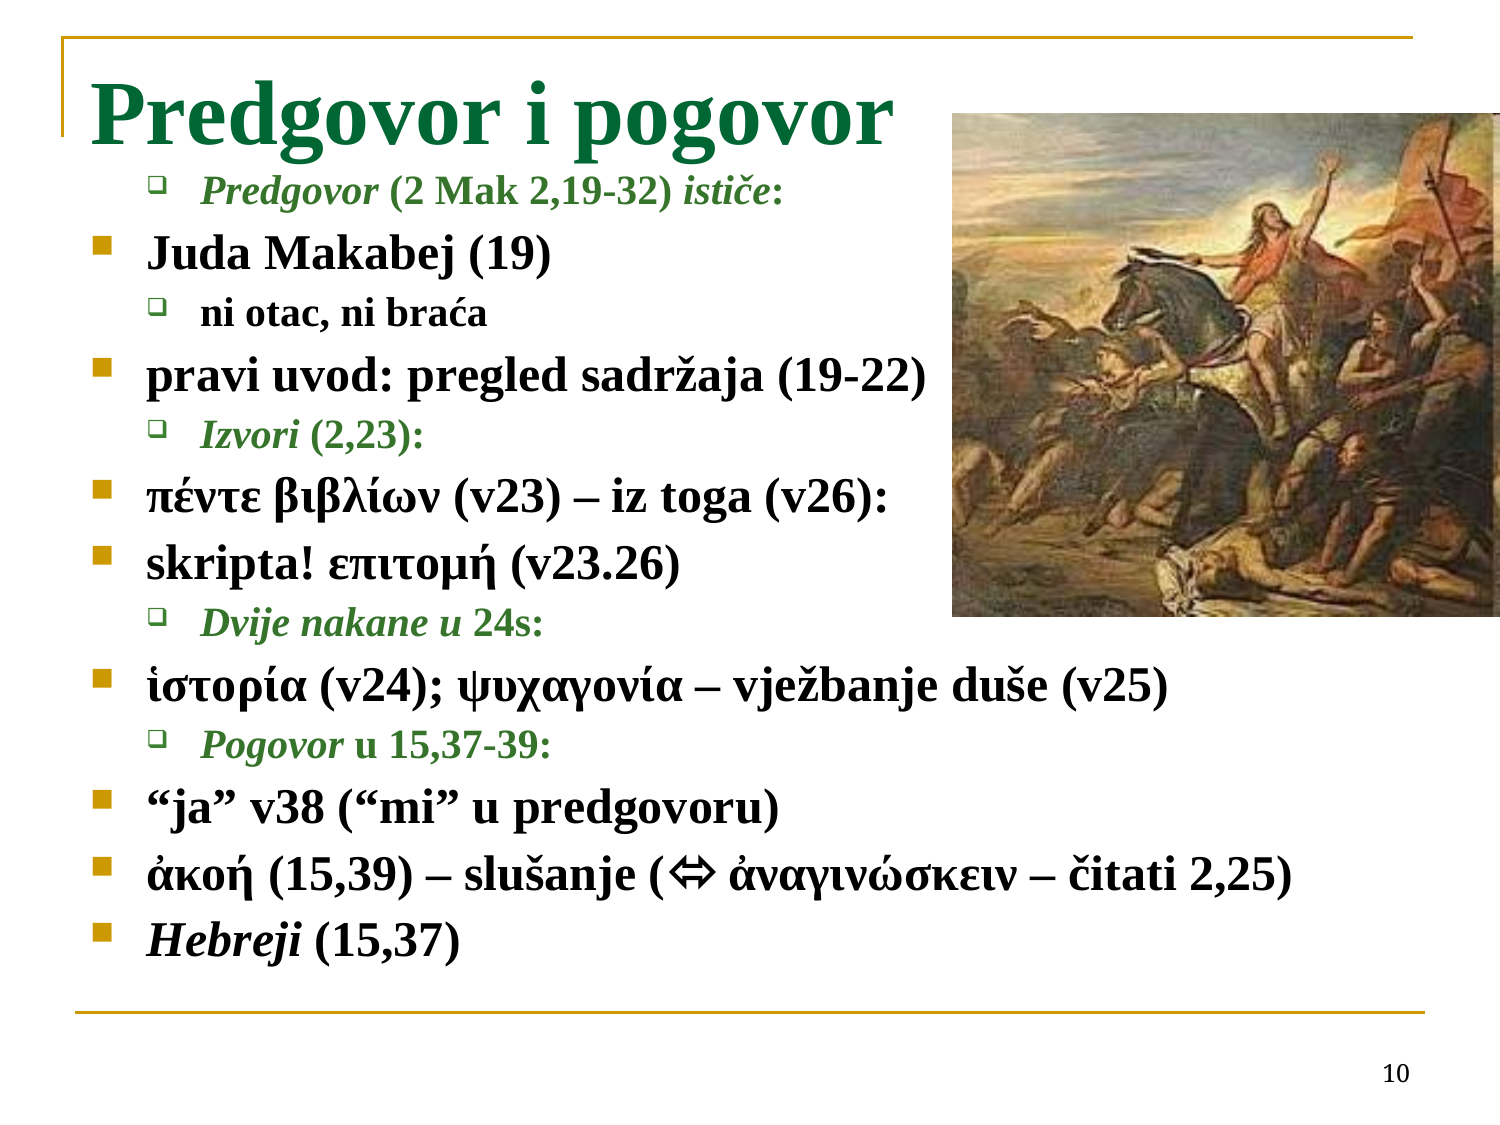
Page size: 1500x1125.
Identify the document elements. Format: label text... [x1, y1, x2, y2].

text_box <number> [1074, 1024, 1426, 1100]
list Predgovor (2 Mak 2,19-32) ističe: Juda Makabej (19) ni otac, ni braća pravi uvod: pregled sadržaja (19-22) Izvori (2,23): πέντε βιβλίων (v23) – iz toga (v26): skripta! επιτομή (v23.26) Dvije nakane u 24s: ἱστορία (v24); ψυχαγονία – vježbanje duše (v25) Pogovor u 15,37-39: “ja” v38 (“mi” u predgovoru) ἀκοή (15,39) – slušanje ( ἀναγινώσκειν – čitati 2,25) Hebreji (15,37) [75, 160, 1426, 1006]
title Predgovor i pogovor [75, 45, 1426, 160]
picture [952, 113, 1500, 617]
